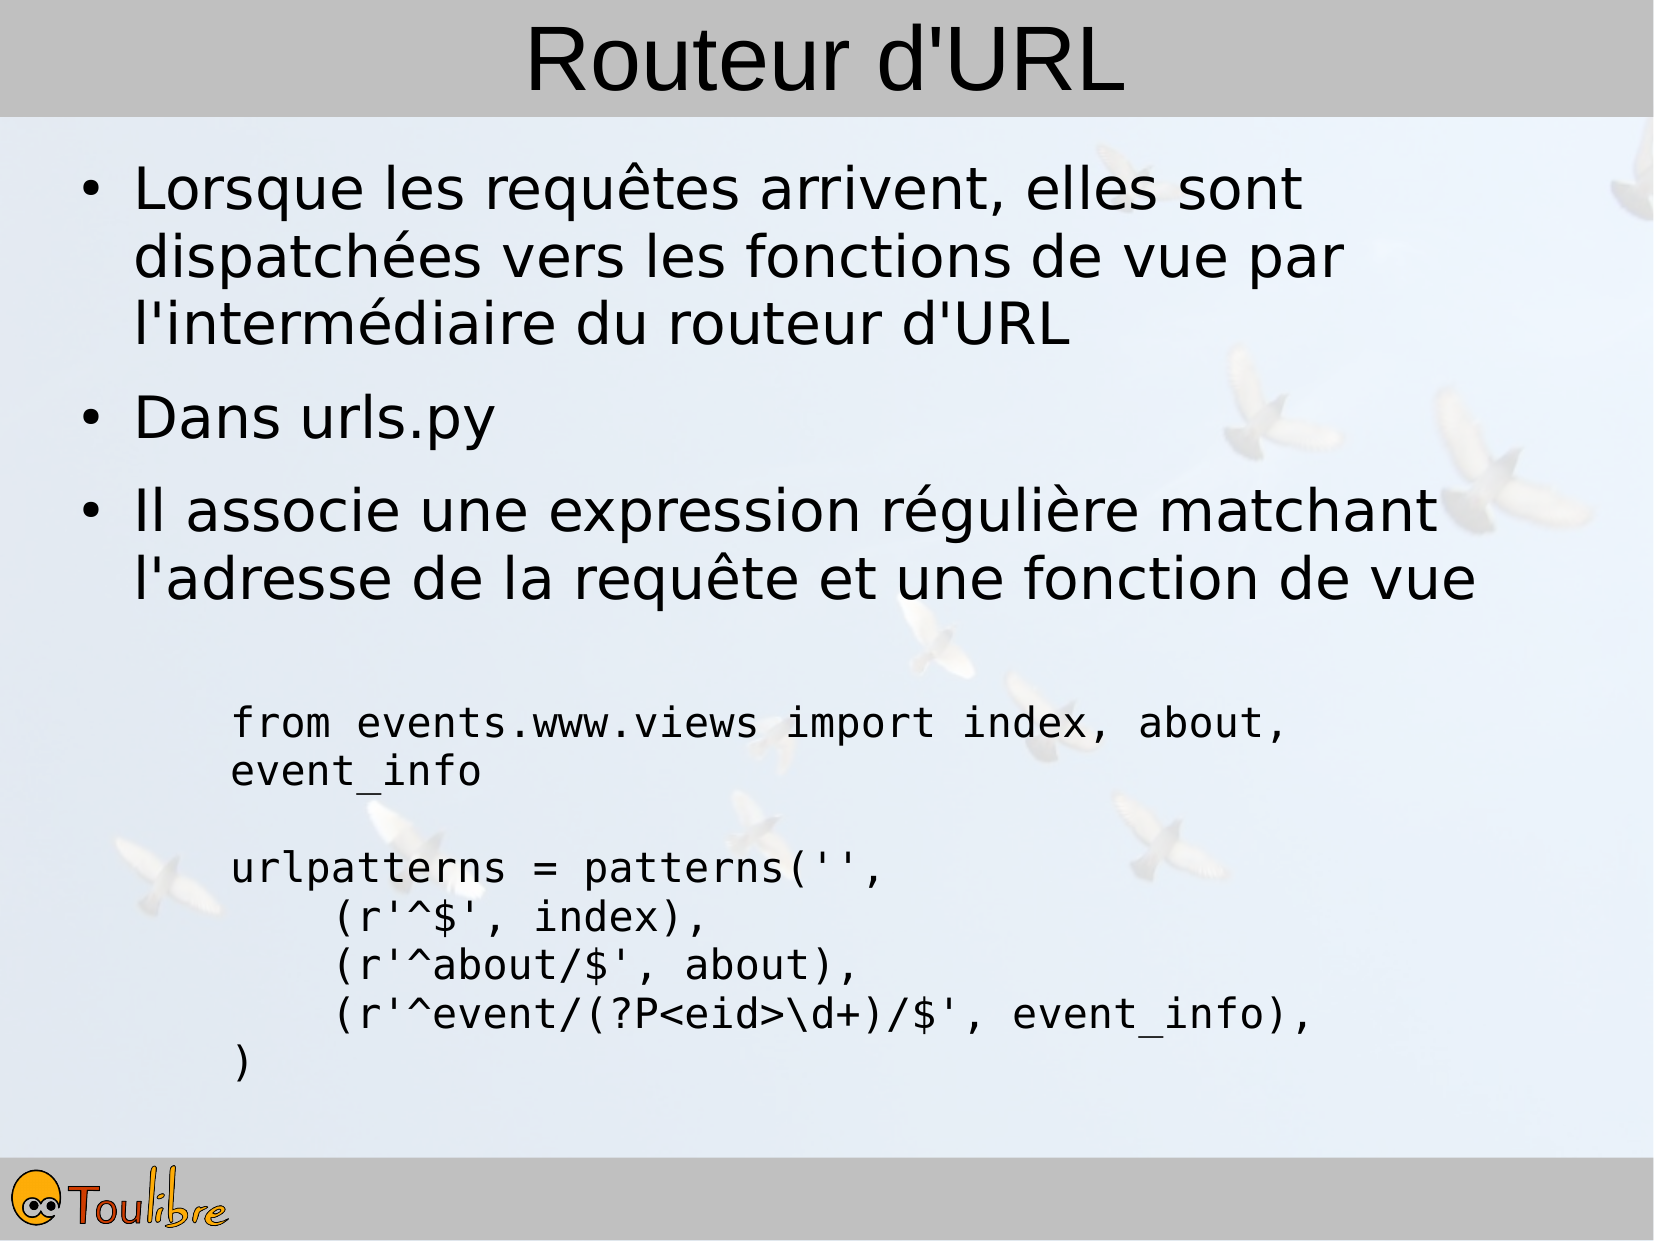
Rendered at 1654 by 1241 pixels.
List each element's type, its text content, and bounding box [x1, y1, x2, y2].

title Routeur d'URL [0, 0, 1654, 117]
picture [11, 1165, 229, 1228]
text_box from events.www.views import index, about, event_info urlpatterns = patterns('', (r'^$', index), (r'^about/$', about), (r'^event/(?P<eid>\d+)/$', event_info), ) [215, 691, 1351, 1094]
list Lorsque les requêtes arrivent, elles sont dispatchées vers les fonctions de vue par l'intermédiaire du routeur d'URL Dans urls.py Il associe une expression régulière matchant l'adresse de la requête et une fonction de vue [62, 155, 1621, 974]
